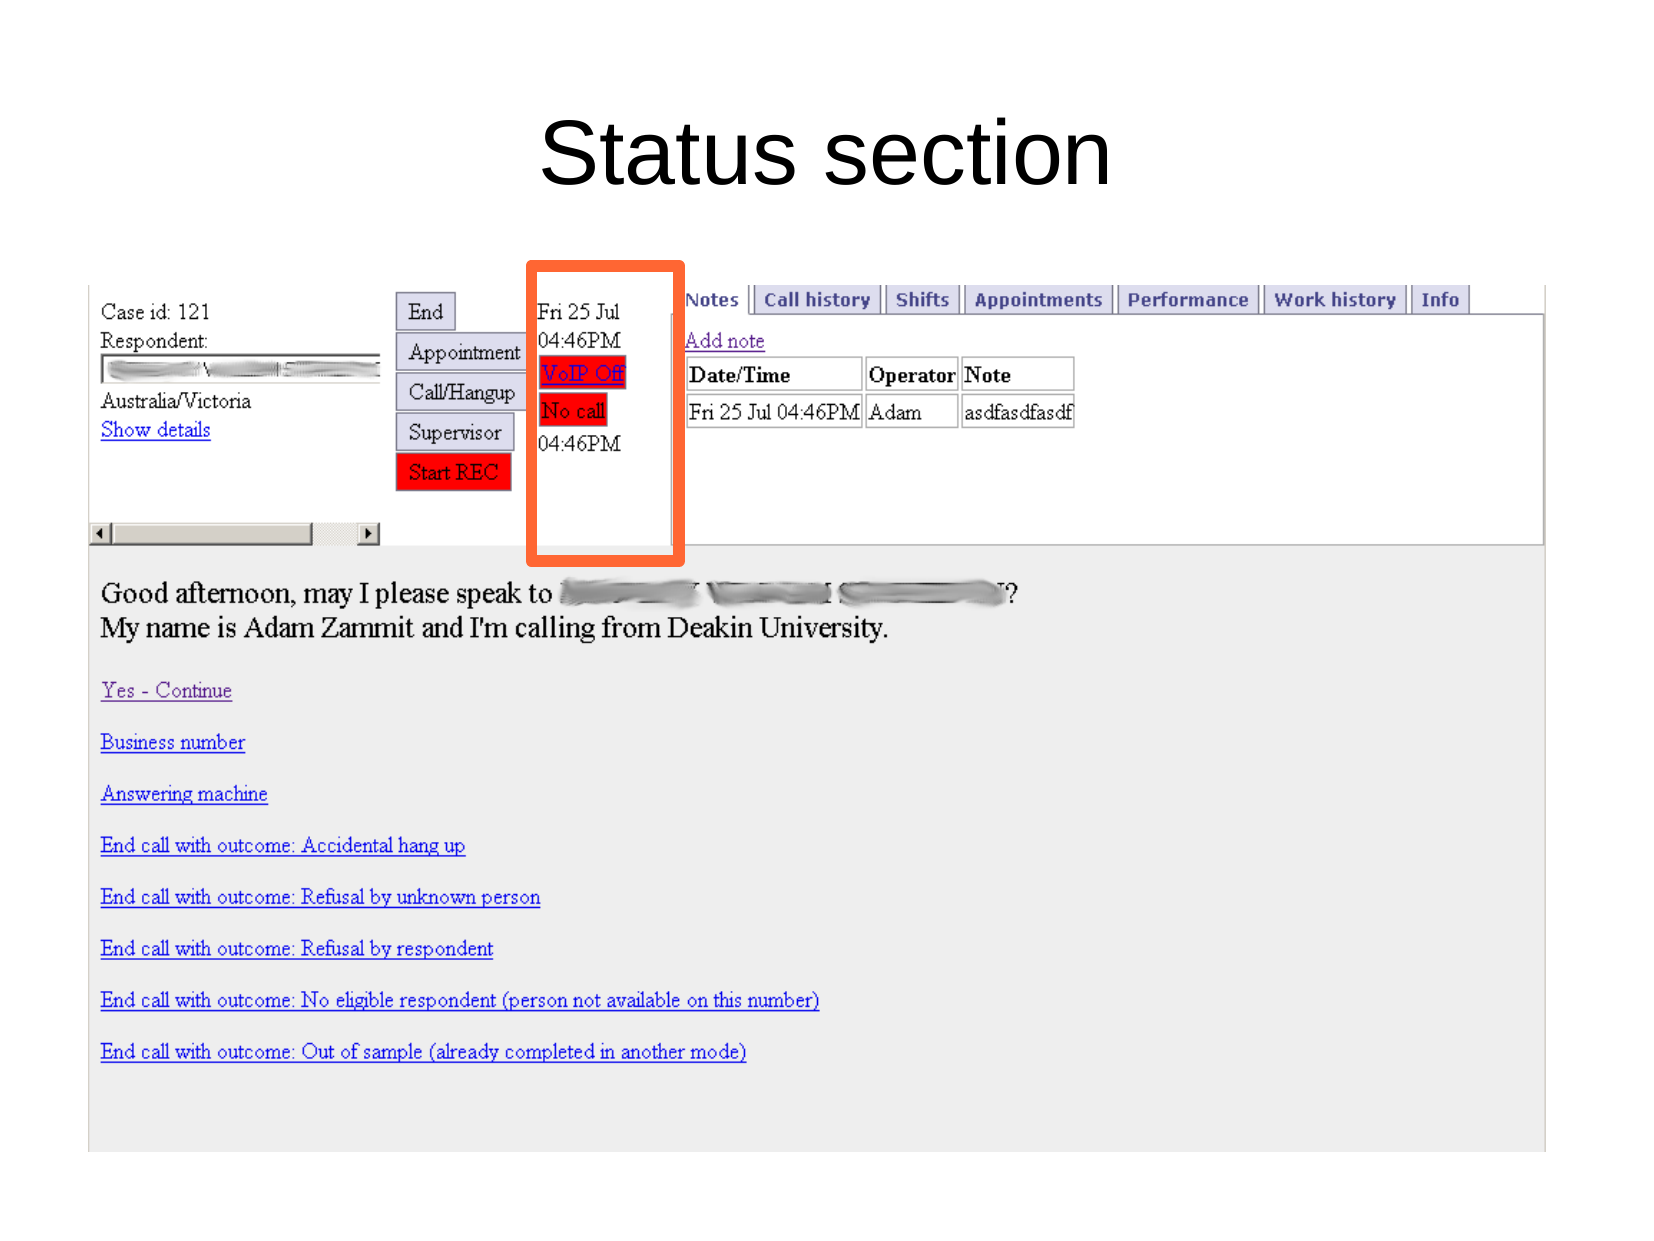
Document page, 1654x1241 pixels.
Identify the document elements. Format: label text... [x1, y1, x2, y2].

title Status section [82, 56, 1571, 250]
picture [88, 285, 1546, 1152]
picture [537, 285, 673, 555]
